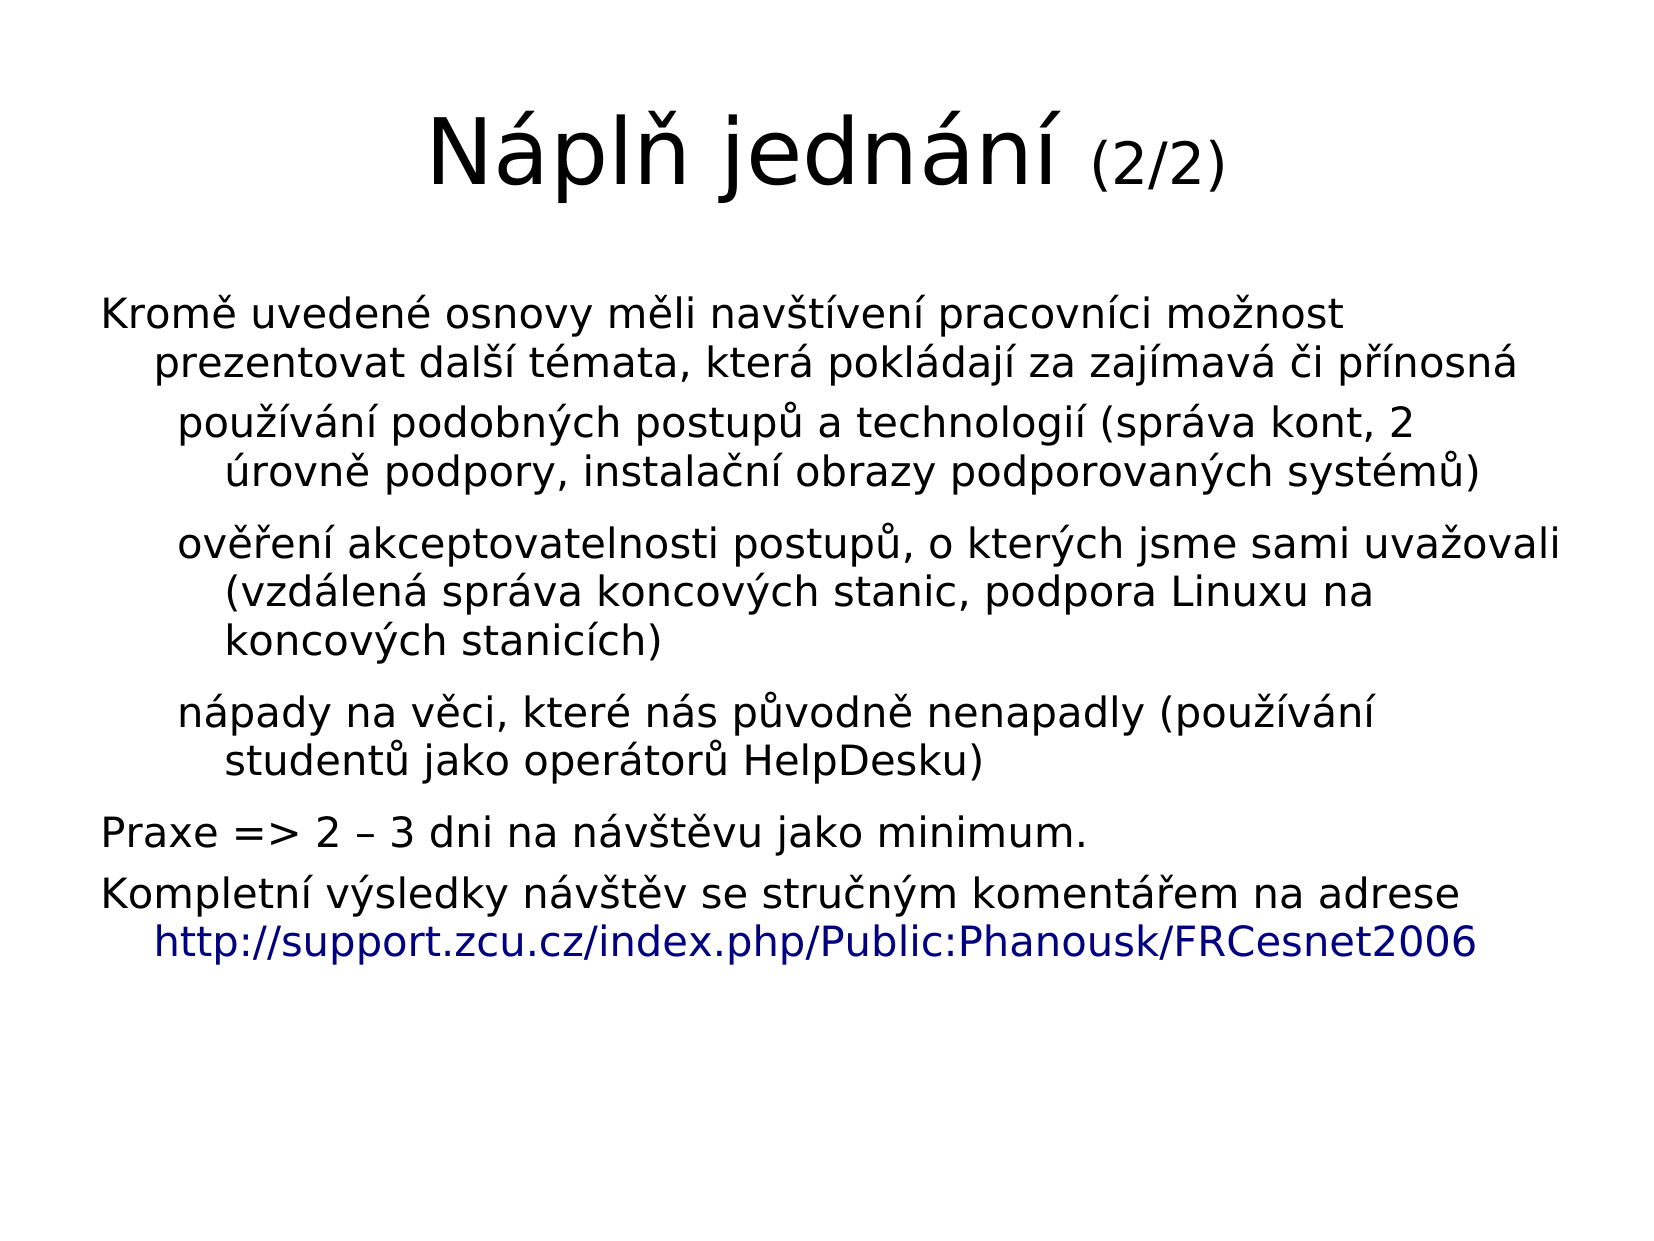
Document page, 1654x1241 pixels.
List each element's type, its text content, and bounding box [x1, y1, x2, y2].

title Náplň jednání (2/2) [82, 49, 1571, 257]
list Kromě uvedené osnovy měli navštívení pracovníci možnost prezentovat další témata, která pokládají za zajímavá či přínosná používání podobných postupů a technologií (správa kont, 2 úrovně podpory, instalační obrazy podporovaných systémů) ověření akceptovatelnosti postupů, o kterých jsme sami uvažovali (vzdálená správa koncových stanic, podpora Linuxu na koncových stanicích) nápady na věci, které nás původně nenapadly (používání studentů jako operátorů HelpDesku) Praxe => 2 – 3 dni na návštěvu jako minimum. Kompletní výsledky návštěv se stručným komentářem na adrese http://support.zcu.cz/index.php/Public:Phanousk/FRCesnet2006 [82, 290, 1571, 1109]
